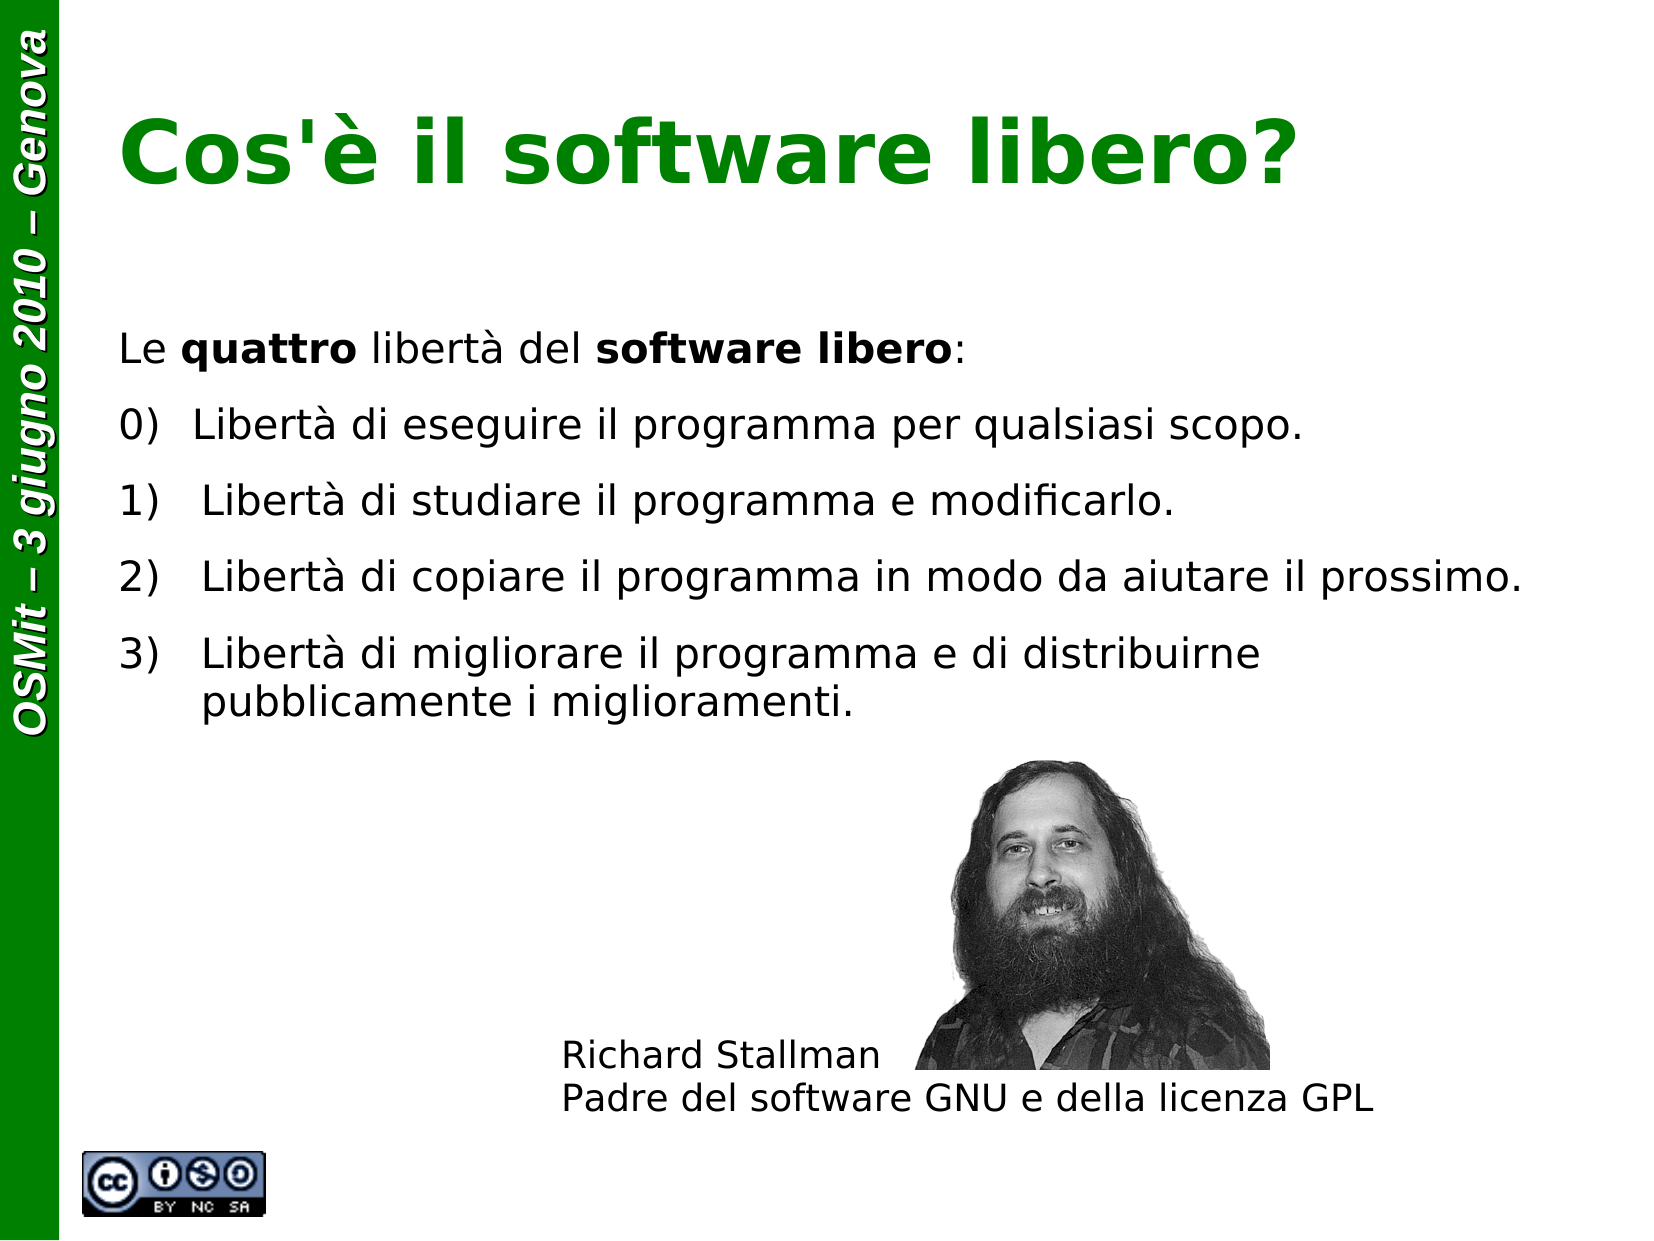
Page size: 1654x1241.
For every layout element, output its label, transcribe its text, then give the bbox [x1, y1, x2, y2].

picture [82, 1151, 266, 1217]
list Le quattro libertà del software libero: 0) Libertà di eseguire il programma per qualsiasi scopo. 1) Libertà di studiare il programma e modificarlo. 2) Libertà di copiare il programma in modo da aiutare il prossimo. 3) Libertà di migliorare il programma e di distribuirne pubblicamente i miglioramenti. [118, 324, 1565, 739]
picture [856, 738, 1270, 1033]
title Cos'è il software libero? [118, 56, 1565, 249]
list Richard Stallman Padre del software GNU e della licenza GPL [561, 1033, 1388, 1121]
